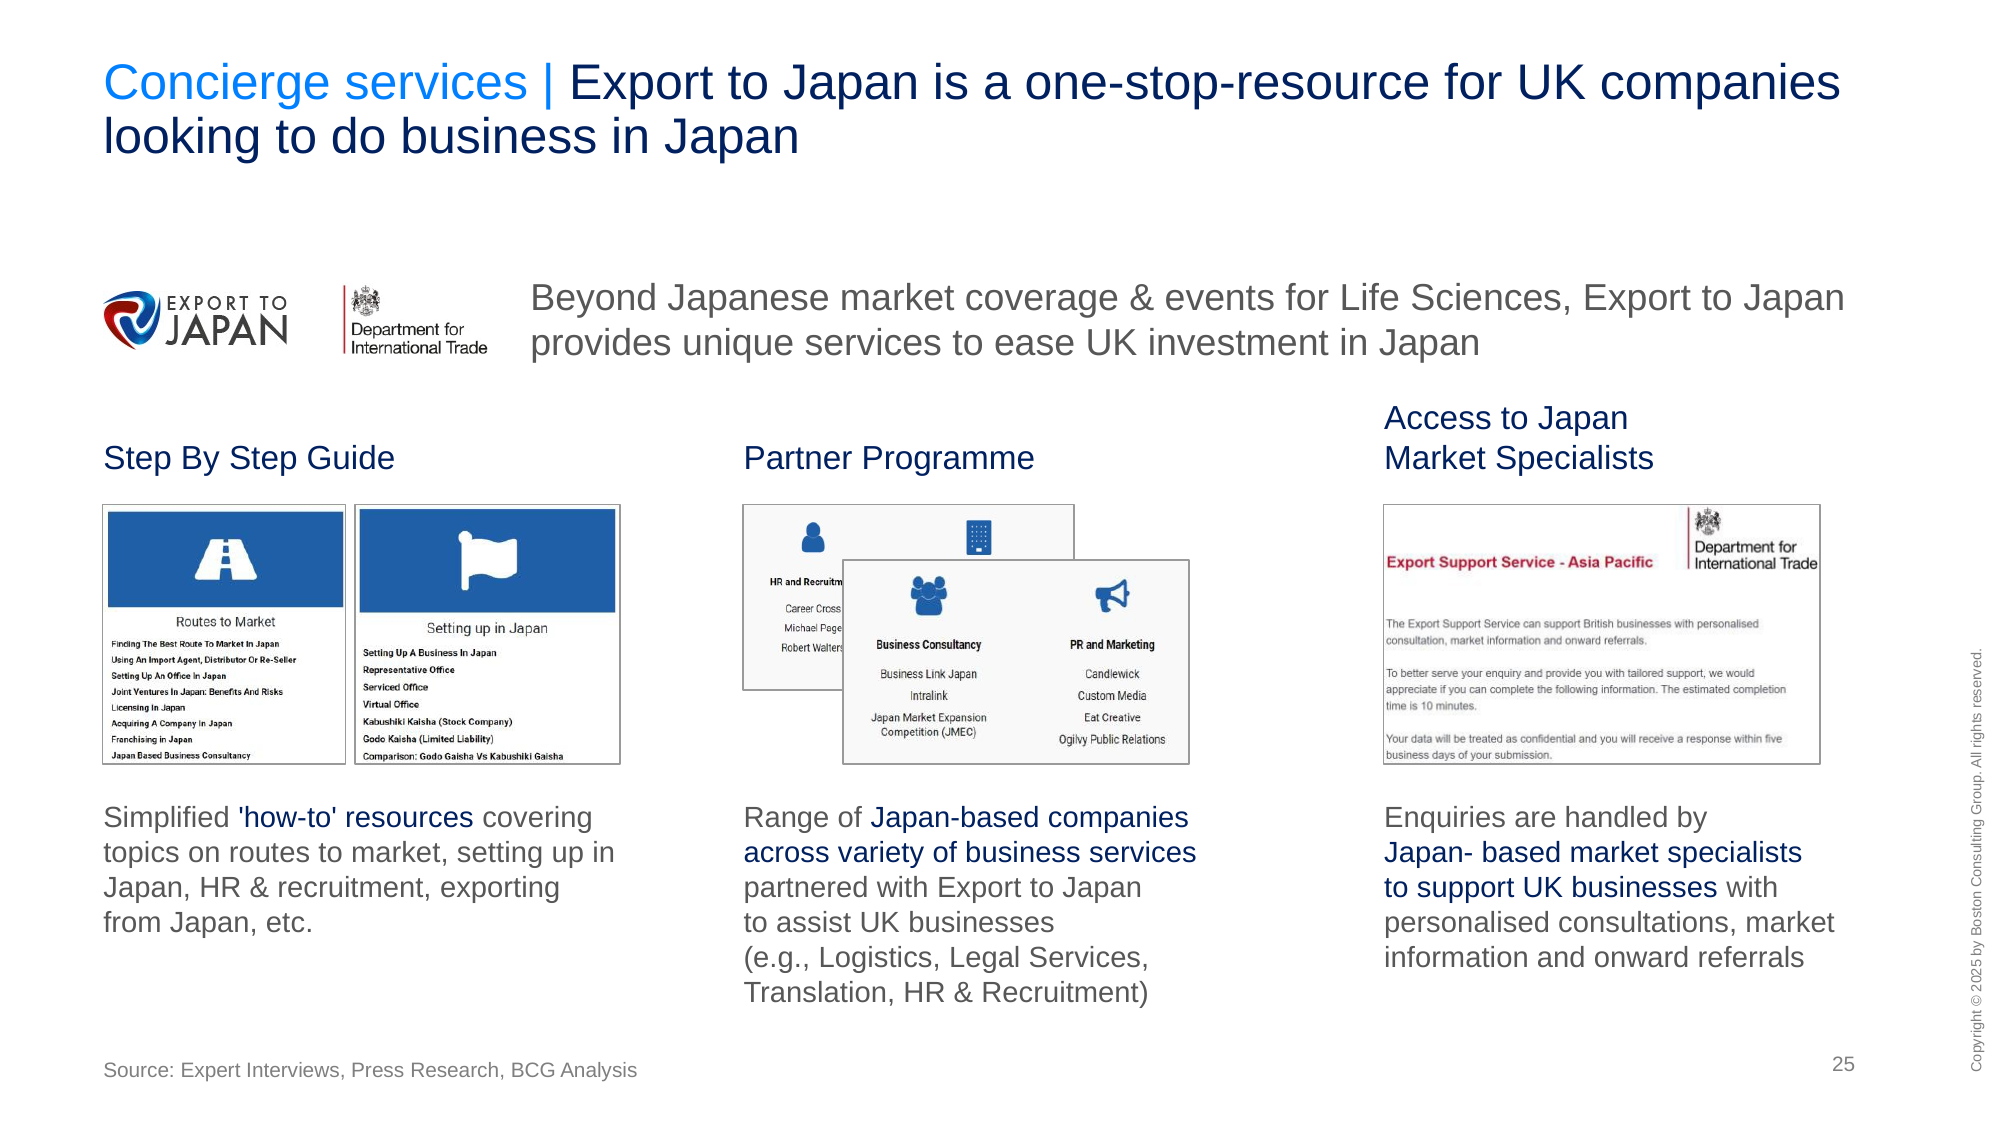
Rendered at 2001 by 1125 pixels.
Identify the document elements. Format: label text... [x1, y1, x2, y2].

picture [1384, 505, 1820, 764]
text_box Simplified 'how-to' resources covering topics on routes to market, setting up in Japan, HR & recruitment, exporting from Japan, etc. [103, 798, 617, 1011]
text_box Access to Japan Market Specialists [1384, 395, 1897, 477]
picture [103, 291, 287, 350]
text_box Range of Japan-based companies across variety of business services partnered with Export to Japan to assist UK businesses (e.g., Logistics, Legal Services, Translation, HR & Recruitment) [743, 798, 1257, 1011]
text_box Partner Programme [743, 395, 1257, 477]
picture [342, 282, 488, 354]
text_box Source: Expert Interviews, Press Research, BCG Analysis [103, 1059, 1585, 1082]
picture [743, 505, 1074, 690]
text_box Enquiries are handled by Japan- based market specialists to support UK businesses with personalised consultations, market information and onward referrals [1384, 798, 1897, 1011]
text_box Step By Step Guide [103, 395, 616, 477]
title Concierge services | Export to Japan is a one-stop-resource for UK companies looking to do business in Japan [103, 55, 1897, 165]
text_box Beyond Japanese market coverage & events for Life Sciences, Export to Japan provides unique services to ease UK investment in Japan [530, 272, 1897, 364]
picture [355, 505, 620, 764]
picture [843, 560, 1189, 764]
picture [103, 505, 345, 764]
